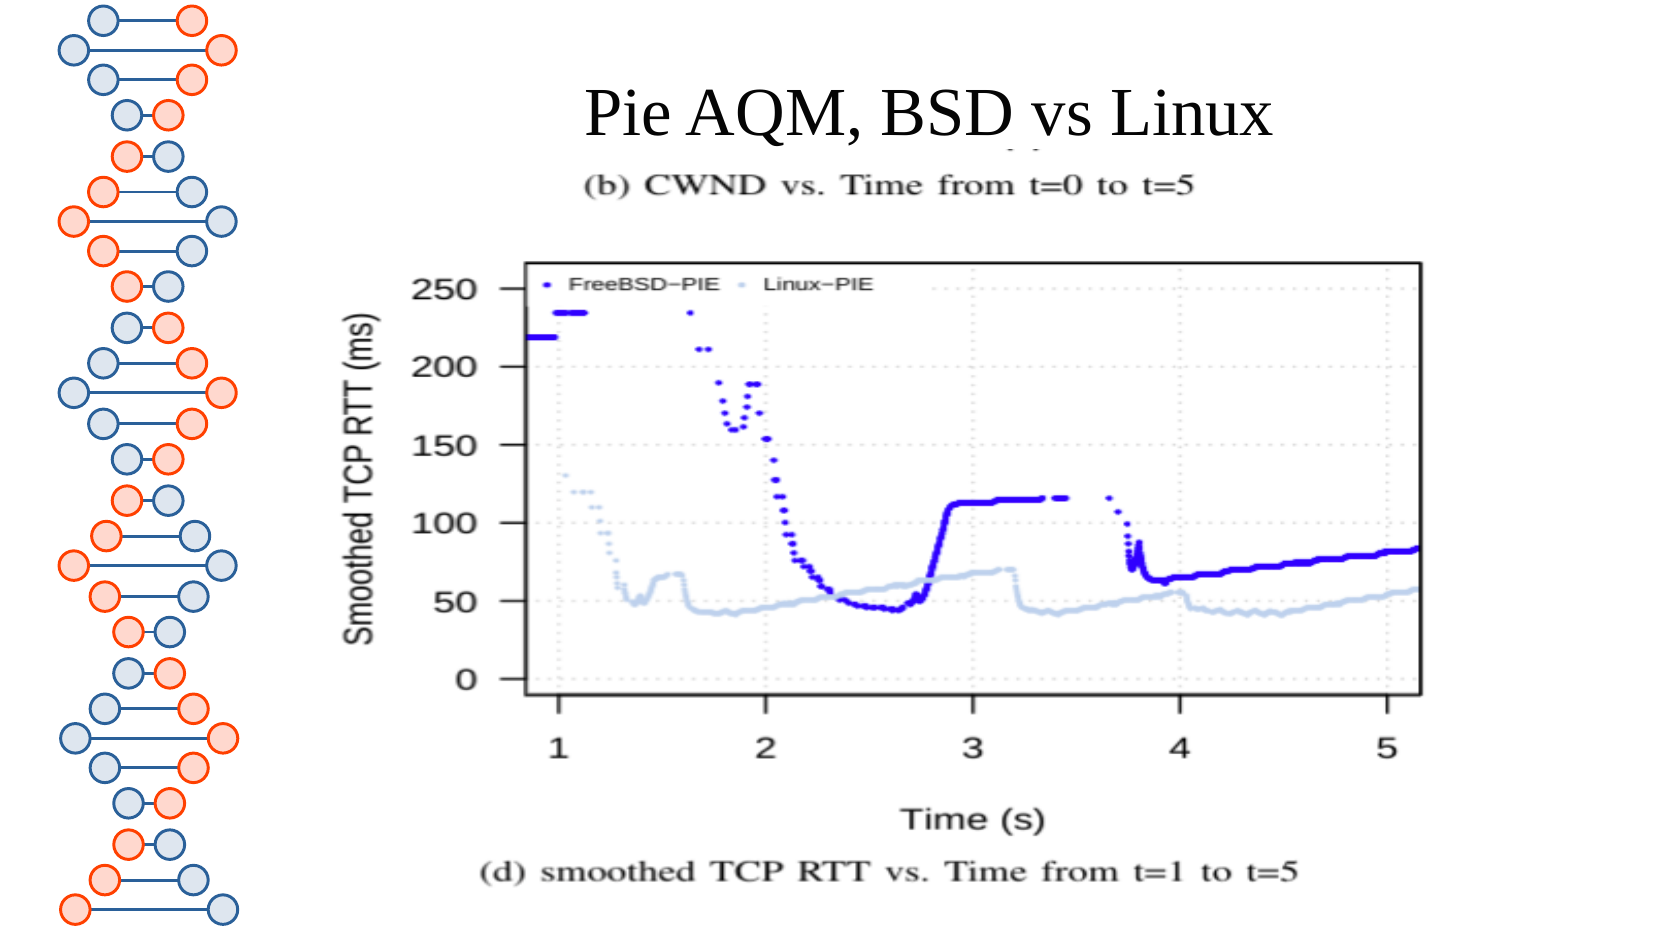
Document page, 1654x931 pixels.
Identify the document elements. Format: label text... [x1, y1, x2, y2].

picture [262, 149, 1576, 901]
title Pie AQM, BSD vs Linux [265, 35, 1595, 189]
